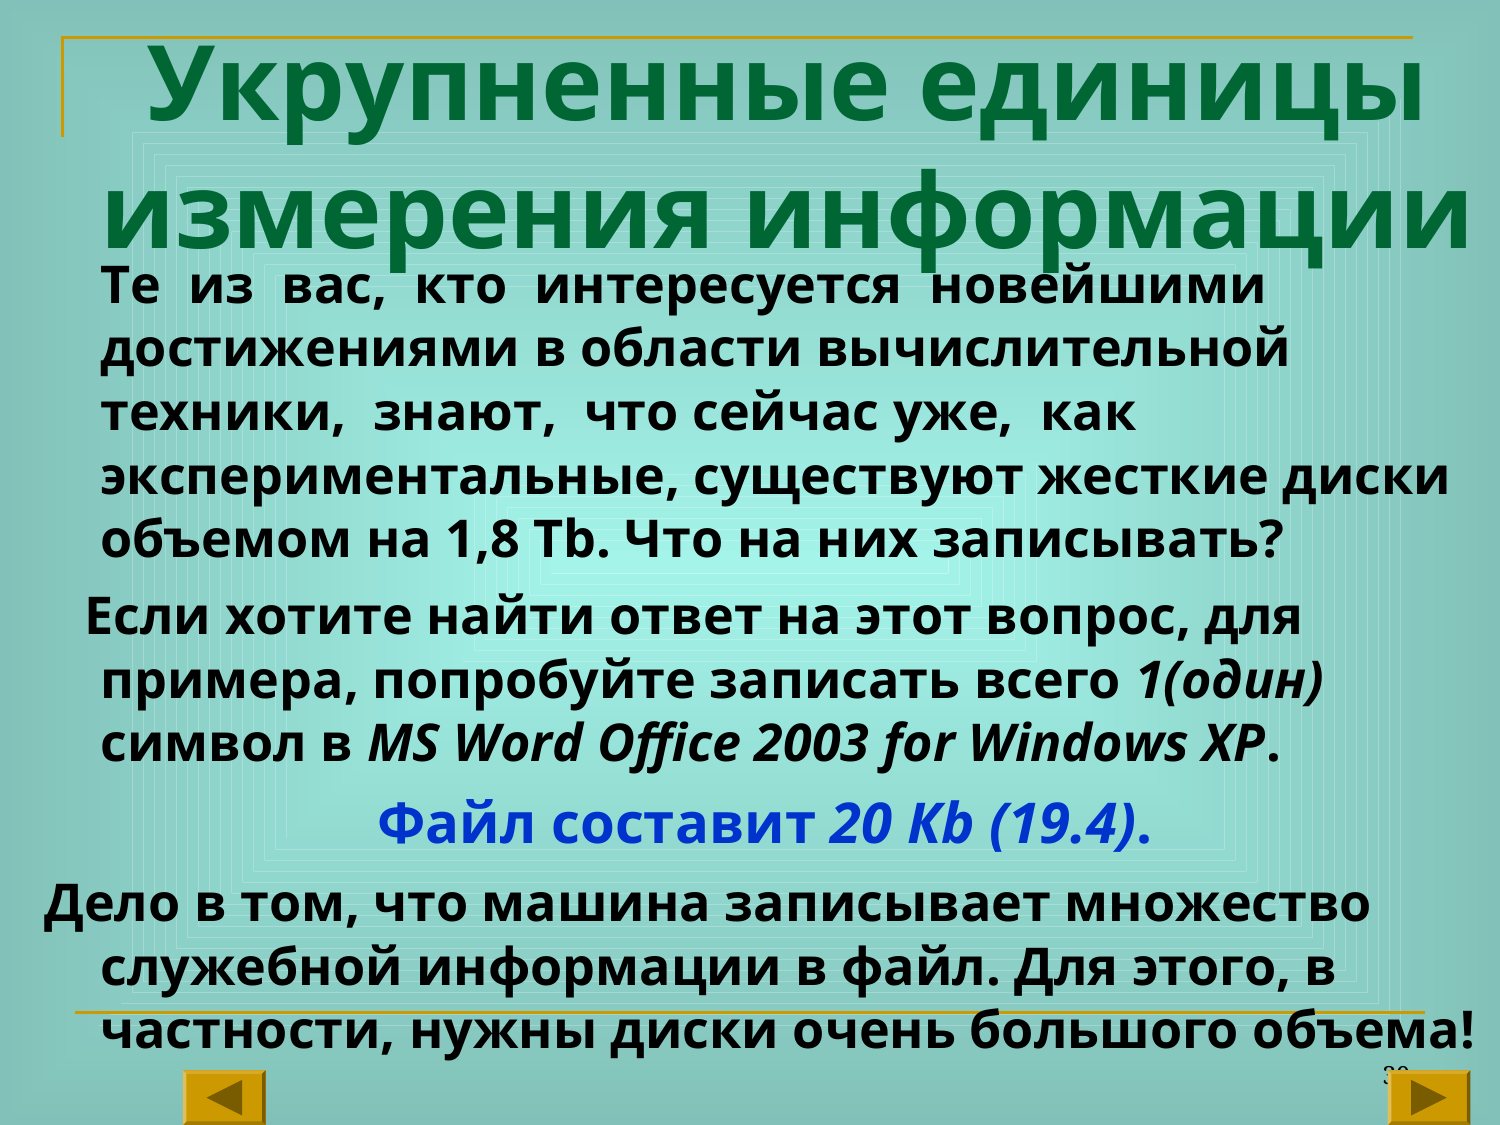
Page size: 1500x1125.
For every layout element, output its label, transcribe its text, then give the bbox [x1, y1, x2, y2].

list Те из вас, кто интересуется новейшими достижениями в области вычислительной техники, знают, что сейчас уже, как экспериментальные, существуют жесткие диски объемом на 1,8 Тb. Что на них записывать? Если хотите найти ответ на этот вопрос, для примера, попробуйте записать всего 1(один) символ в MS Word Office 2003 for Windows XP. Файл составит 20 Кb (19.4). Дело в том, что машина записывает множество служебной информации в файл. Для этого, в частности, нужны диски очень большого объема! [29, 244, 1500, 1041]
title Укрупненные единицы измерения информации [75, 10, 1500, 244]
text_box [184, 1070, 266, 1125]
text_box [1389, 1070, 1471, 1125]
